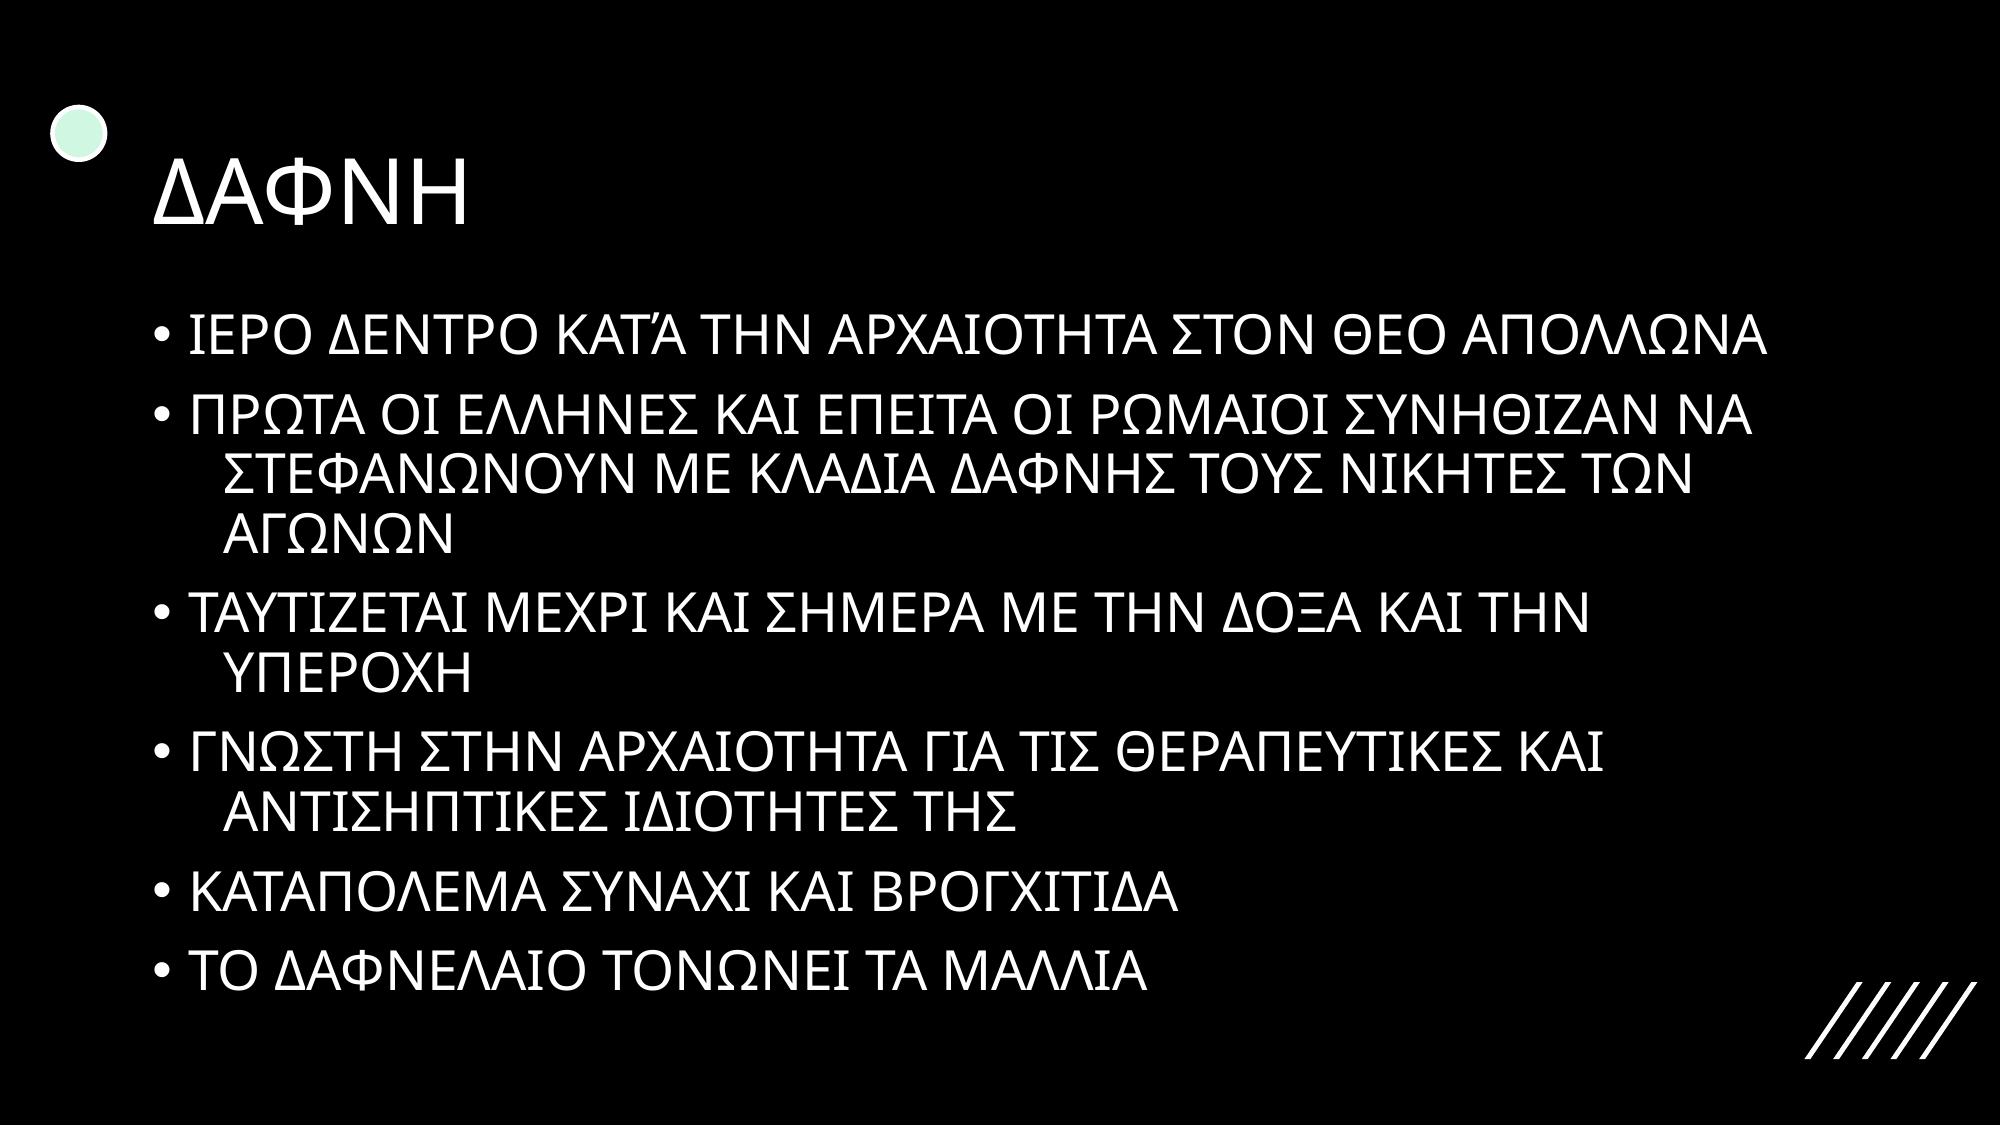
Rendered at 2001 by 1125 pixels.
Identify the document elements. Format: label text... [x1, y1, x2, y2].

list ΙΕΡΟ ΔΕΝΤΡΟ ΚΑΤΆ ΤΗΝ ΑΡΧΑΙΟΤΗΤΑ ΣΤΟΝ ΘΕΟ ΑΠΟΛΛΩΝΑ ΠΡΩΤΑ ΟΙ ΕΛΛΗΝΕΣ ΚΑΙ ΕΠΕΙΤΑ ΟΙ ΡΩΜΑΙΟΙ ΣΥΝΗΘΙΖΑΝ ΝΑ ΣΤΕΦΑΝΩΝΟΥΝ ΜΕ ΚΛΑΔΙΑ ΔΑΦΝΗΣ ΤΟΥΣ ΝΙΚΗΤΕΣ ΤΩΝ ΑΓΩΝΩΝ ΤΑΥΤΙΖΕΤΑΙ ΜΕΧΡΙ ΚΑΙ ΣΗΜΕΡΑ ΜΕ ΤΗΝ ΔΟΞΑ ΚΑΙ ΤΗΝ ΥΠΕΡΟΧΗ ΓΝΩΣΤΗ ΣΤΗΝ ΑΡΧΑΙΟΤΗΤΑ ΓΙΑ ΤΙΣ ΘΕΡΑΠΕΥΤΙΚΕΣ ΚΑΙ ΑΝΤΙΣΗΠΤΙΚΕΣ ΙΔΙΟΤΗΤΕΣ ΤΗΣ ΚΑΤΑΠΟΛΕΜΑ ΣΥΝΑΧΙ ΚΑΙ ΒΡΟΓΧΙΤΙΔΑ ΤΟ ΔΑΦΝΕΛΑΙΟ ΤΟΝΩΝΕΙ ΤΑ ΜΑΛΛΙΑ [137, 299, 1863, 1014]
title ΔΑΦΝΗ [137, 111, 581, 278]
